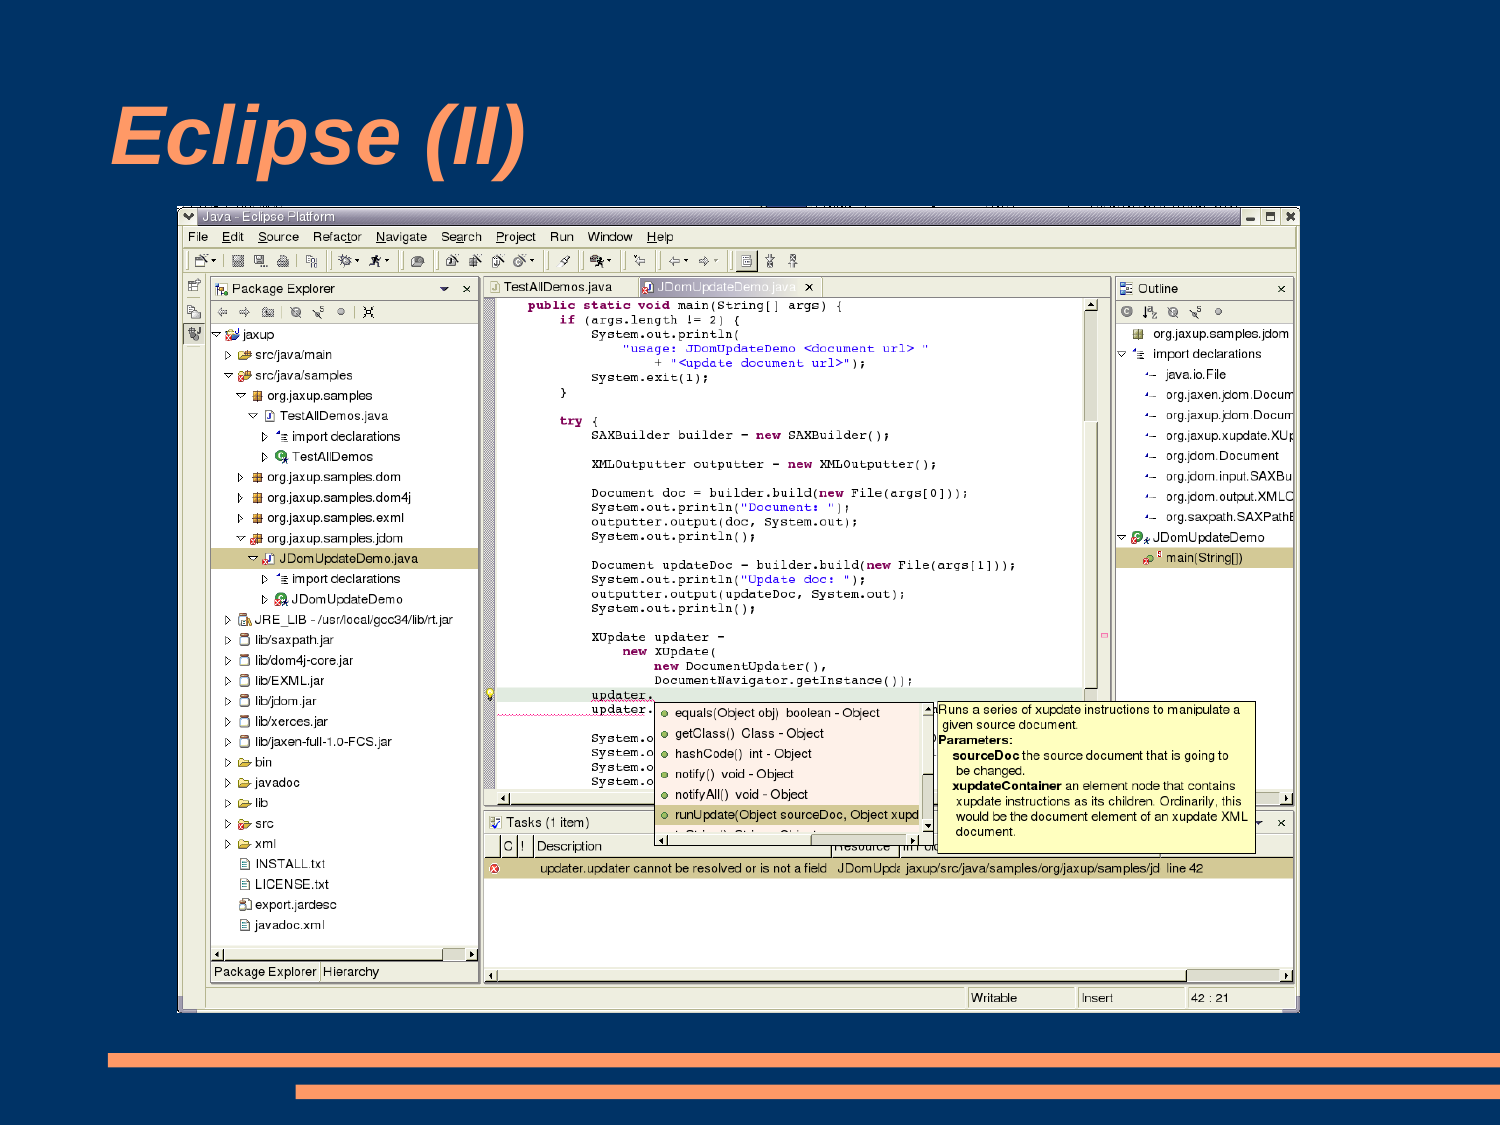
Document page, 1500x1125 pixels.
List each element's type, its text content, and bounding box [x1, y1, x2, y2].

title Eclipse (II) [110, 49, 1392, 223]
picture [177, 206, 1300, 1014]
